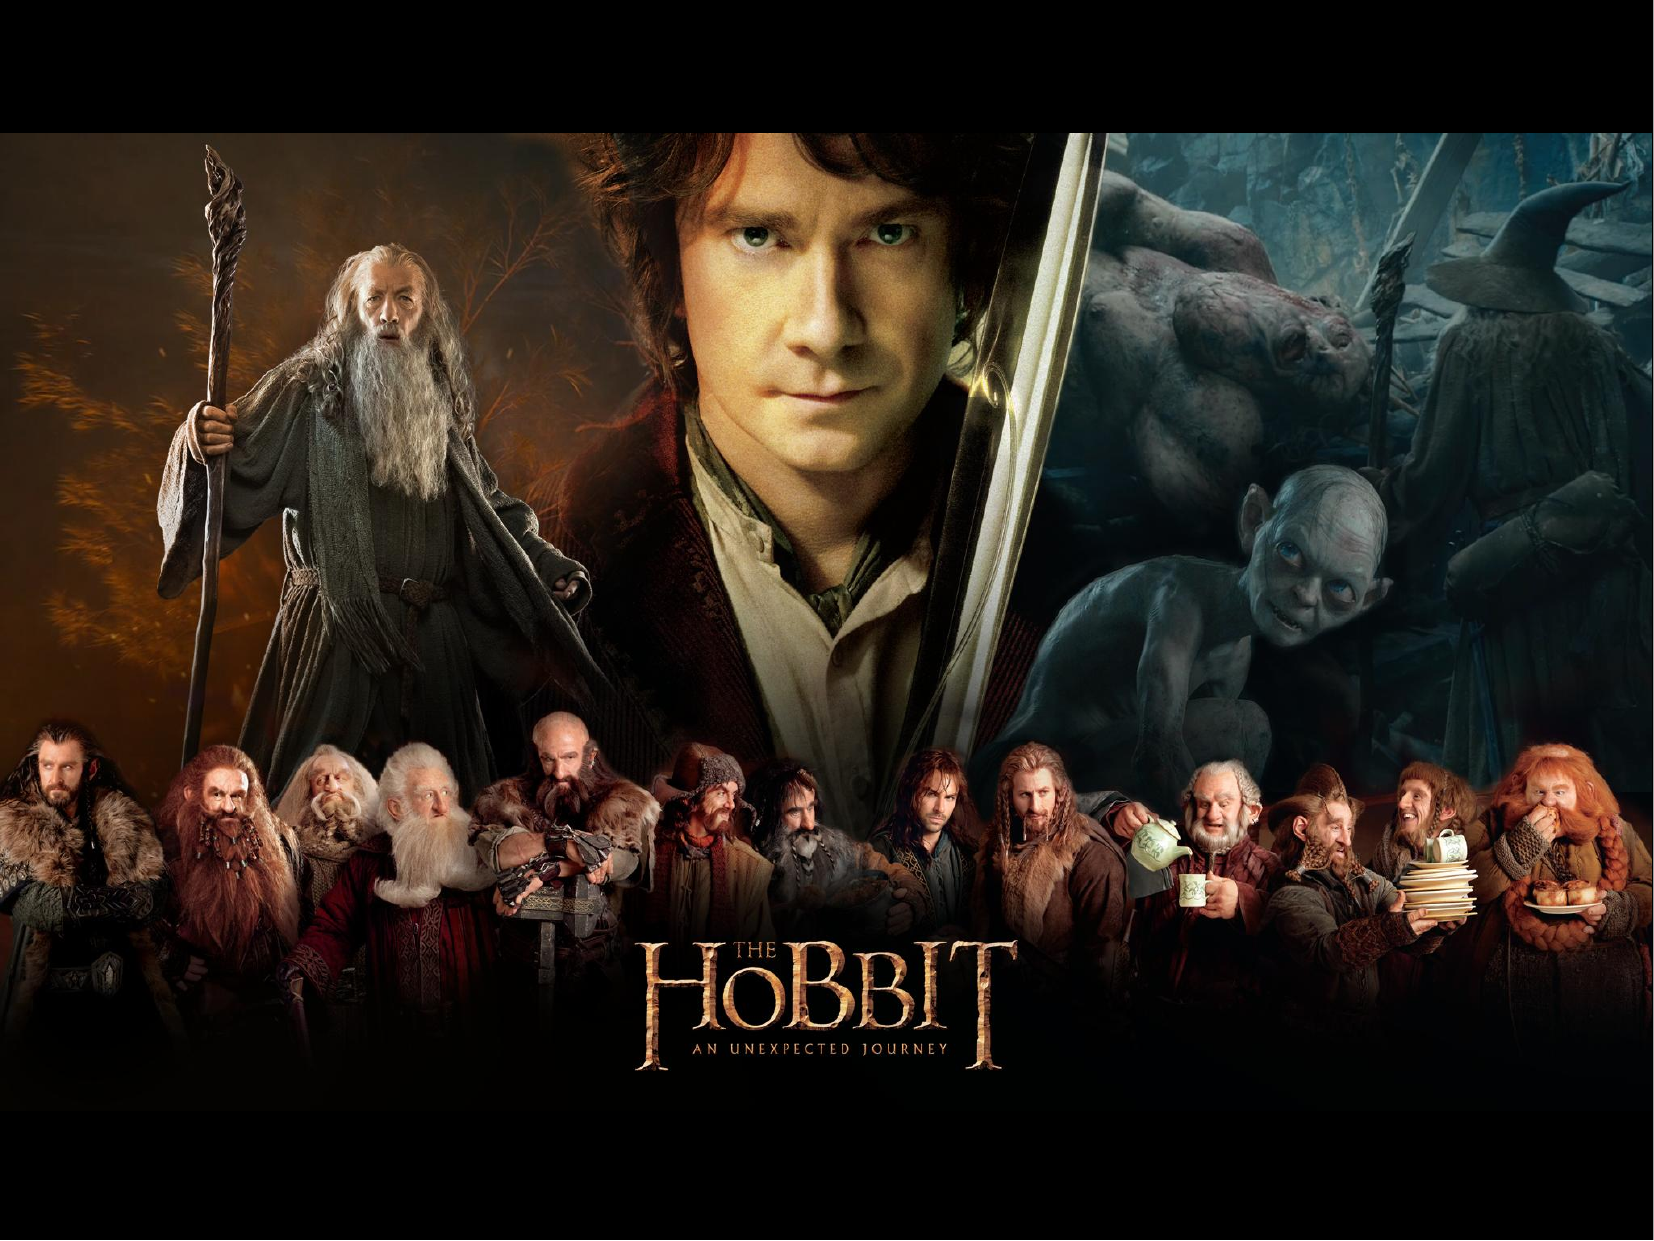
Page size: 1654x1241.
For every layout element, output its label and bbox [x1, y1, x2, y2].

picture [0, 133, 1652, 1111]
